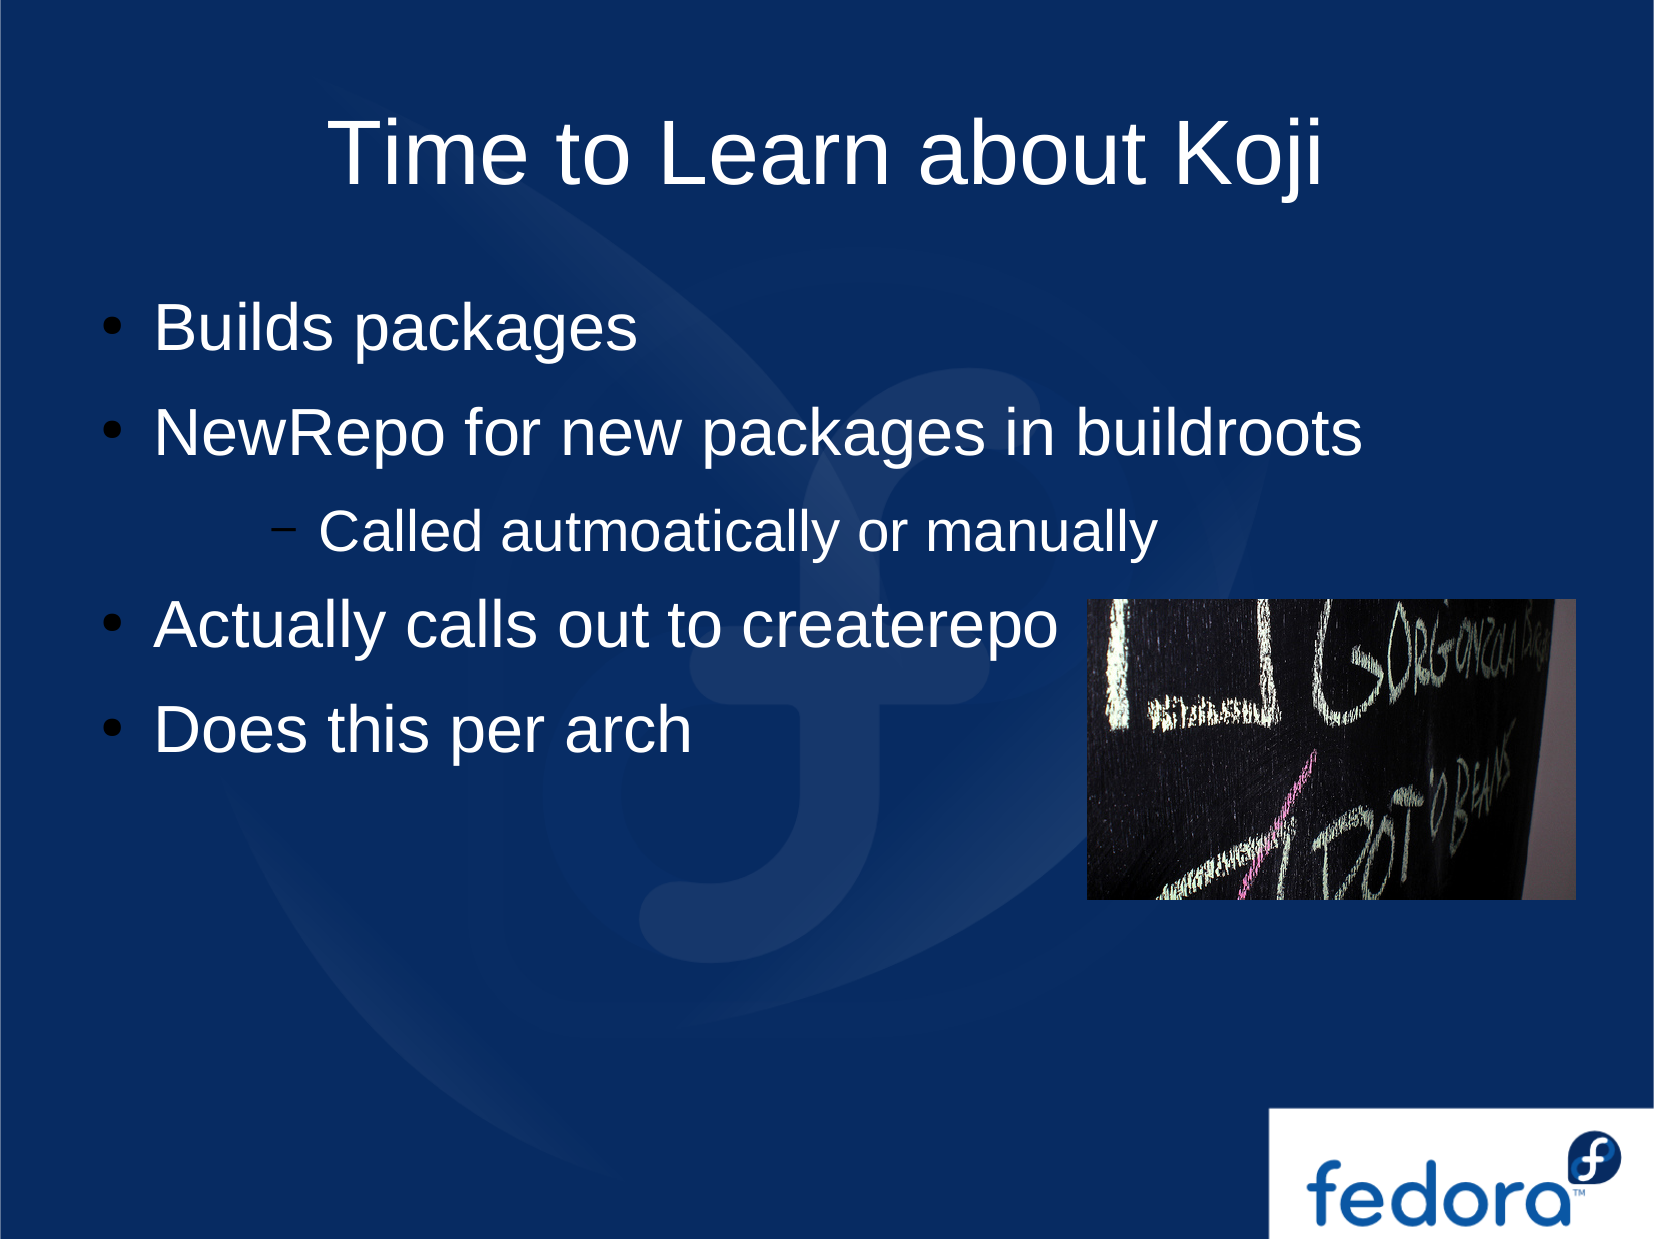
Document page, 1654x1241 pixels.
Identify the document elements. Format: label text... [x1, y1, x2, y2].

picture [0, 0, 1654, 1239]
list Builds packages NewRepo for new packages in buildroots Called autmoatically or manually Actually calls out to createrepo Does this per arch [82, 290, 1571, 1094]
title Time to Learn about Koji [82, 56, 1571, 250]
